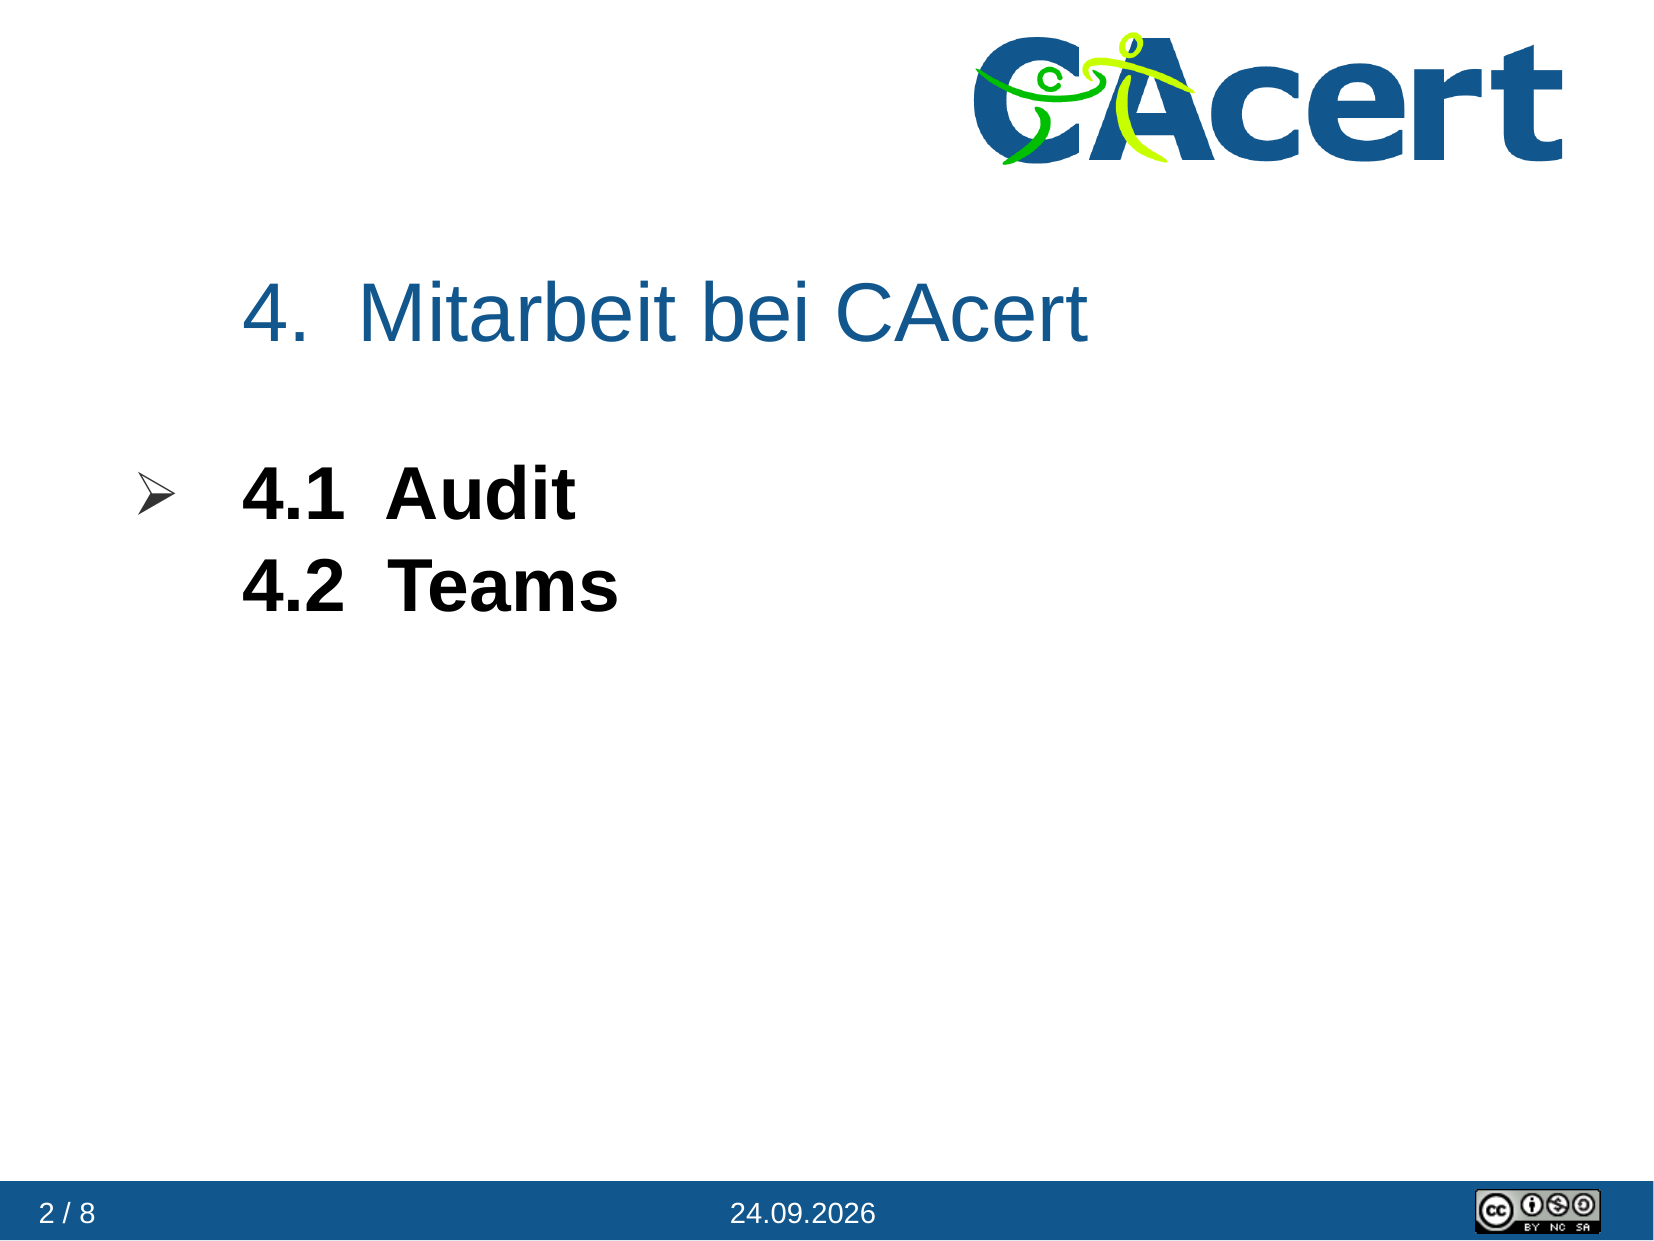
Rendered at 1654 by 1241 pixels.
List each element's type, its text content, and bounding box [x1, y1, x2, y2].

picture [972, 30, 1564, 166]
title 4. Mitarbeit bei CAcert 4.1 Audit 4.2 Teams [242, 265, 1565, 629]
text_box [118, 265, 237, 596]
picture [1475, 1189, 1601, 1234]
